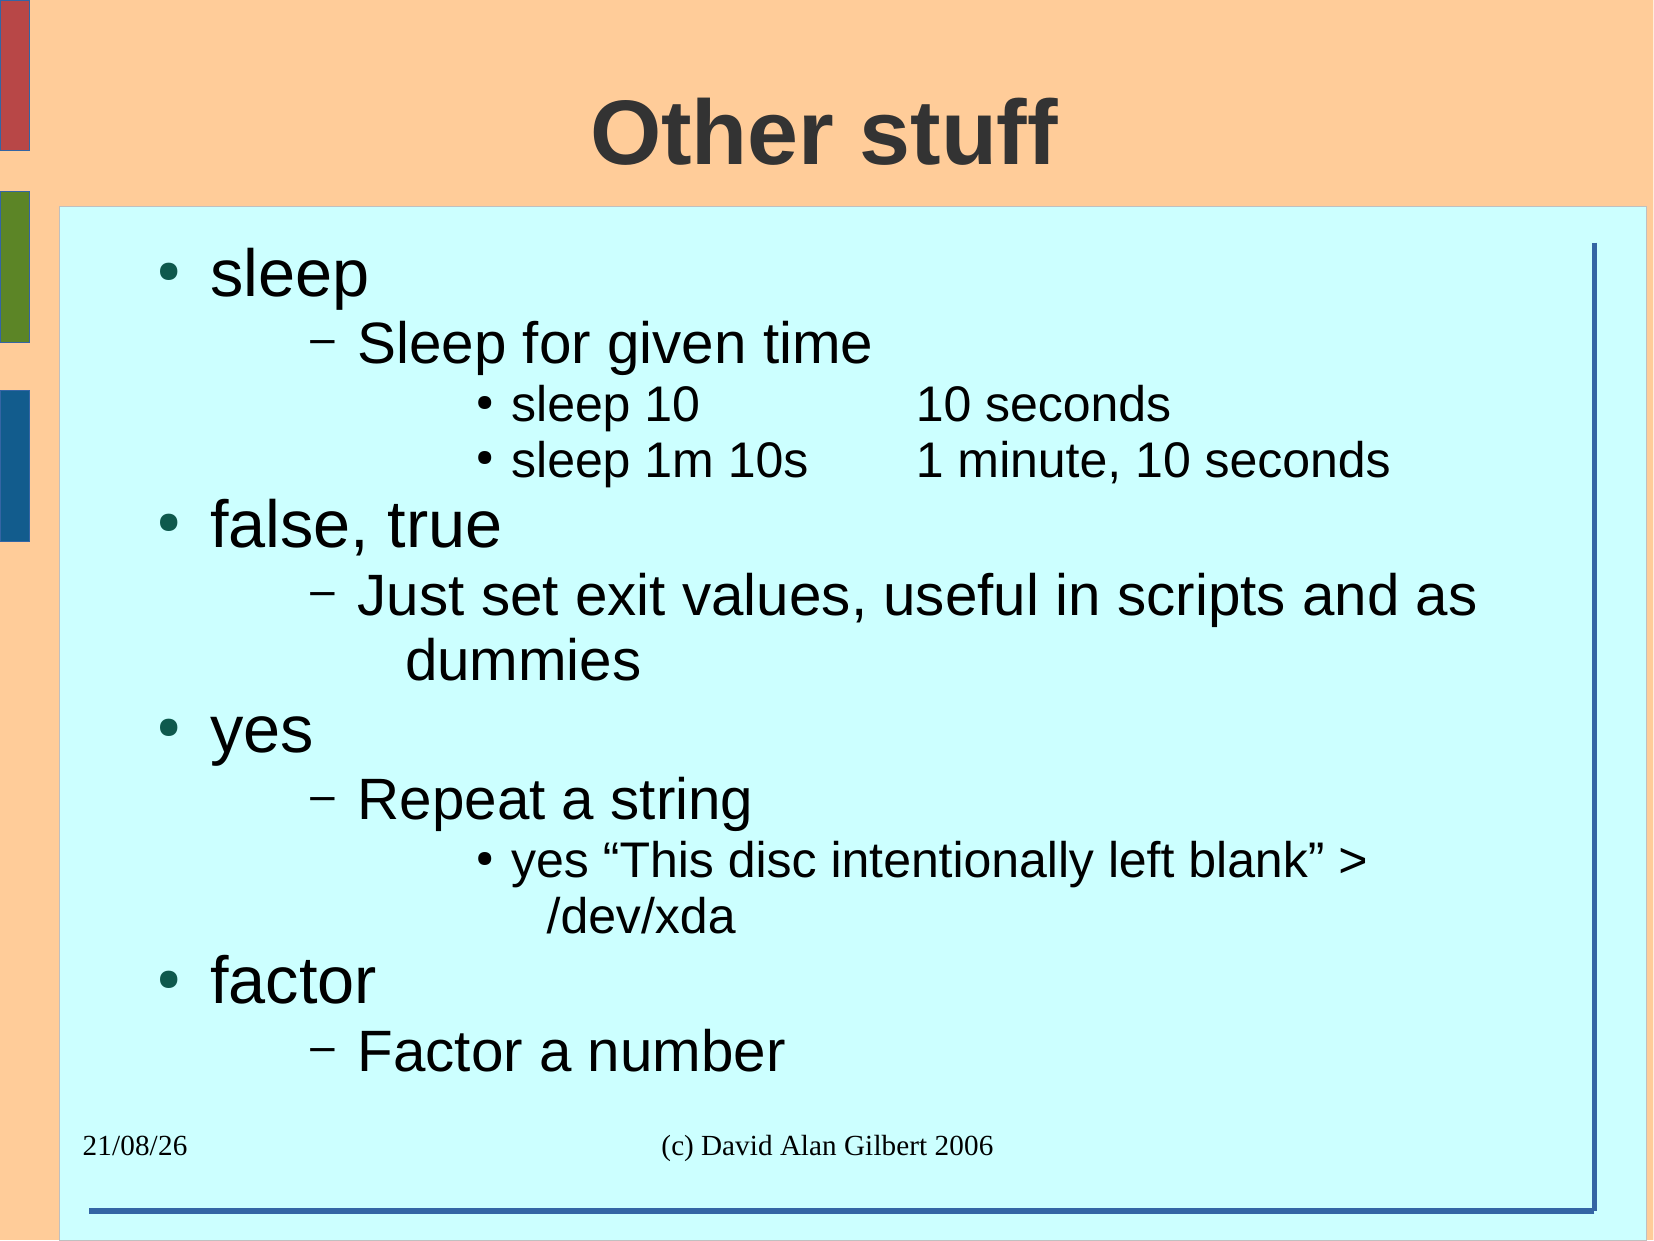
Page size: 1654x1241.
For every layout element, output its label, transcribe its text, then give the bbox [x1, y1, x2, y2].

title Other stuff [118, 29, 1531, 237]
list sleep Sleep for given time sleep 10 10 seconds sleep 1m 10s 1 minute, 10 seconds false, true Just set exit values, useful in scripts and as dummies yes Repeat a string yes “This disc intentionally left blank” > /dev/xda factor Factor a number [121, 236, 1534, 1127]
